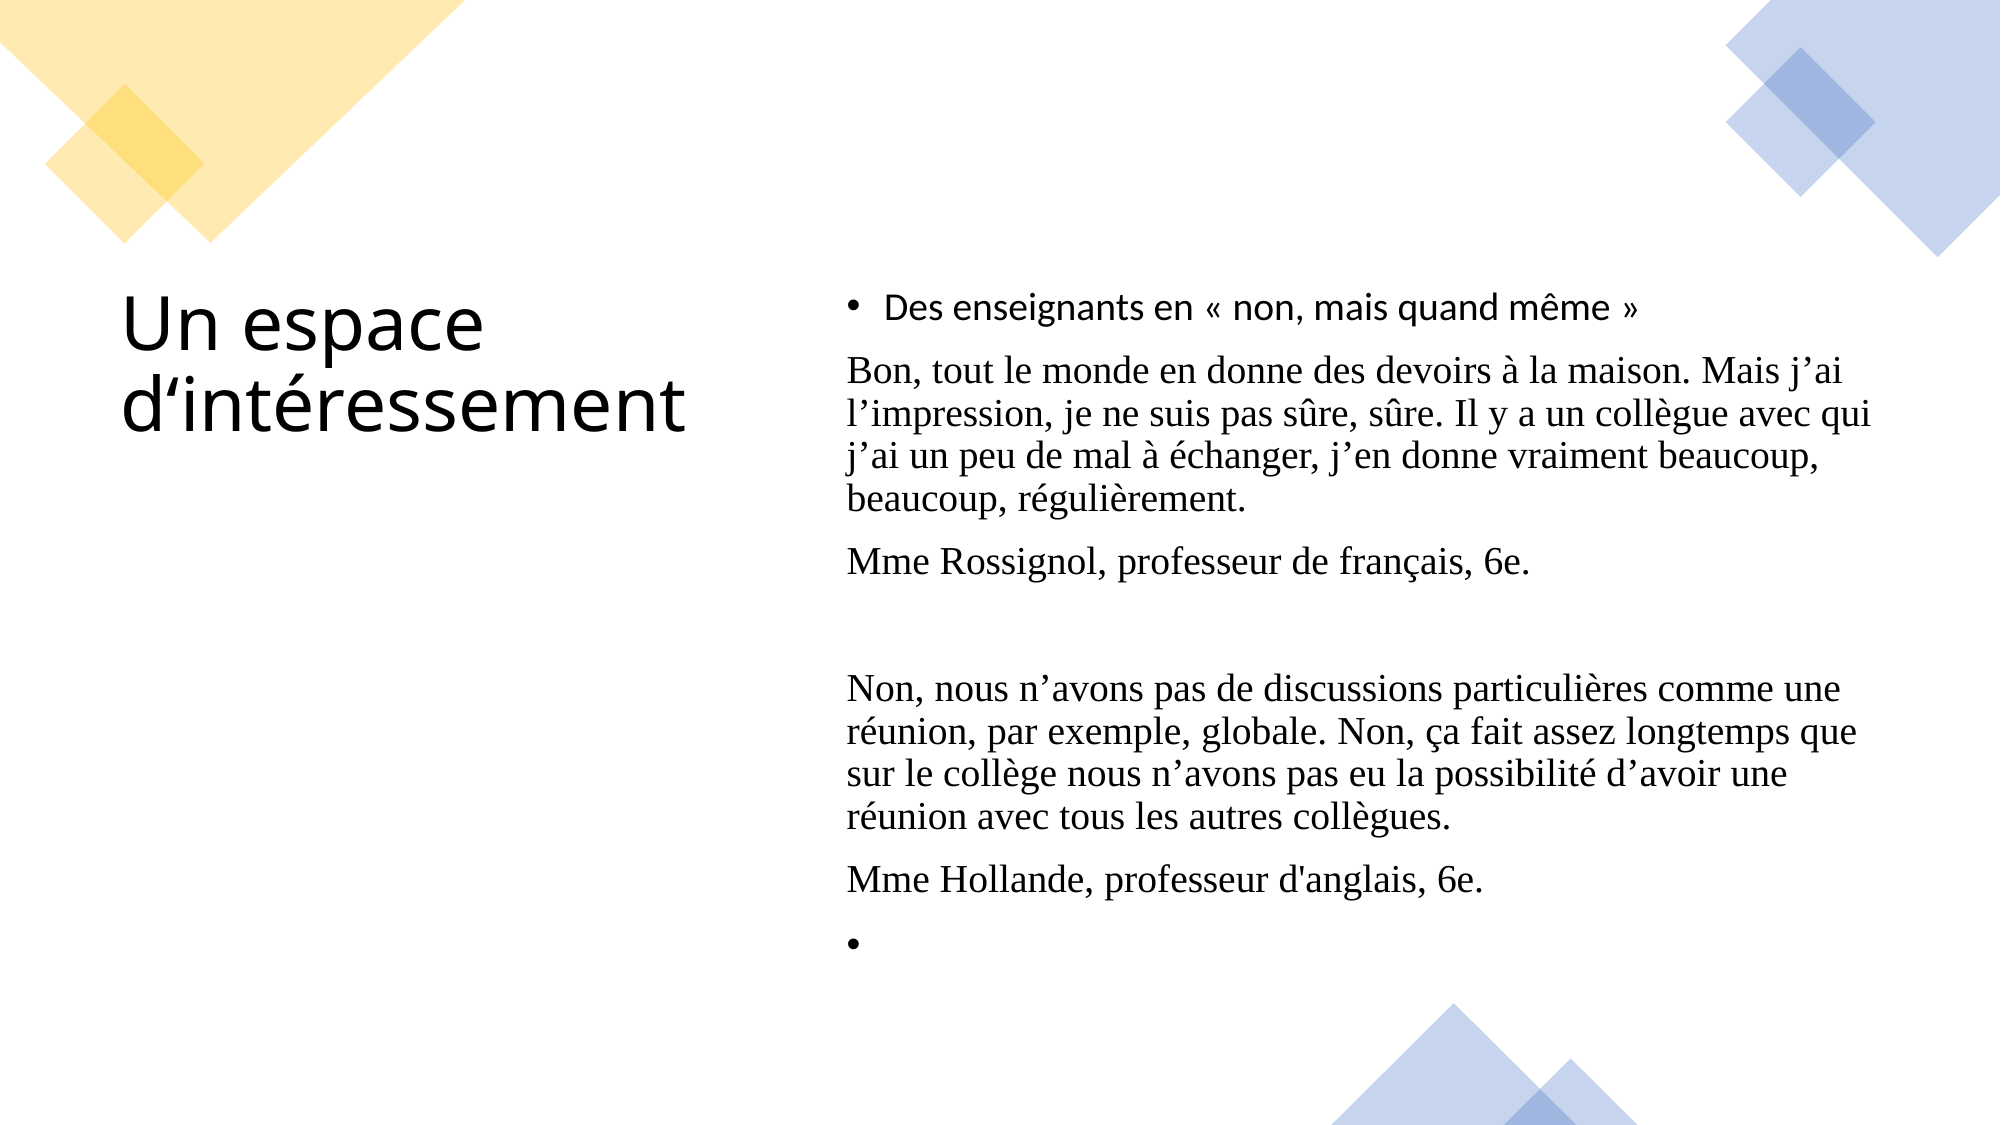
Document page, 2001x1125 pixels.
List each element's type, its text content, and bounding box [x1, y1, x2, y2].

title Un espace d‘intéressement [105, 278, 756, 1020]
list Des enseignants en « non, mais quand même » Bon, tout le monde en donne des devoirs à la maison. Mais j’ai l’impression, je ne suis pas sûre, sûre. Il y a un collègue avec qui j’ai un peu de mal à échanger, j’en donne vraiment beaucoup, beaucoup, régulièrement. Mme Rossignol, professeur de français, 6e. Non, nous n’avons pas de discussions particulières comme une réunion, par exemple, globale. Non, ça fait assez longtemps que sur le collège nous n’avons pas eu la possibilité d’avoir une réunion avec tous les autres collègues. Mme Hollande, professeur d'anglais, 6e. [831, 278, 1895, 1020]
text_box [0, 0, 2000, 1125]
